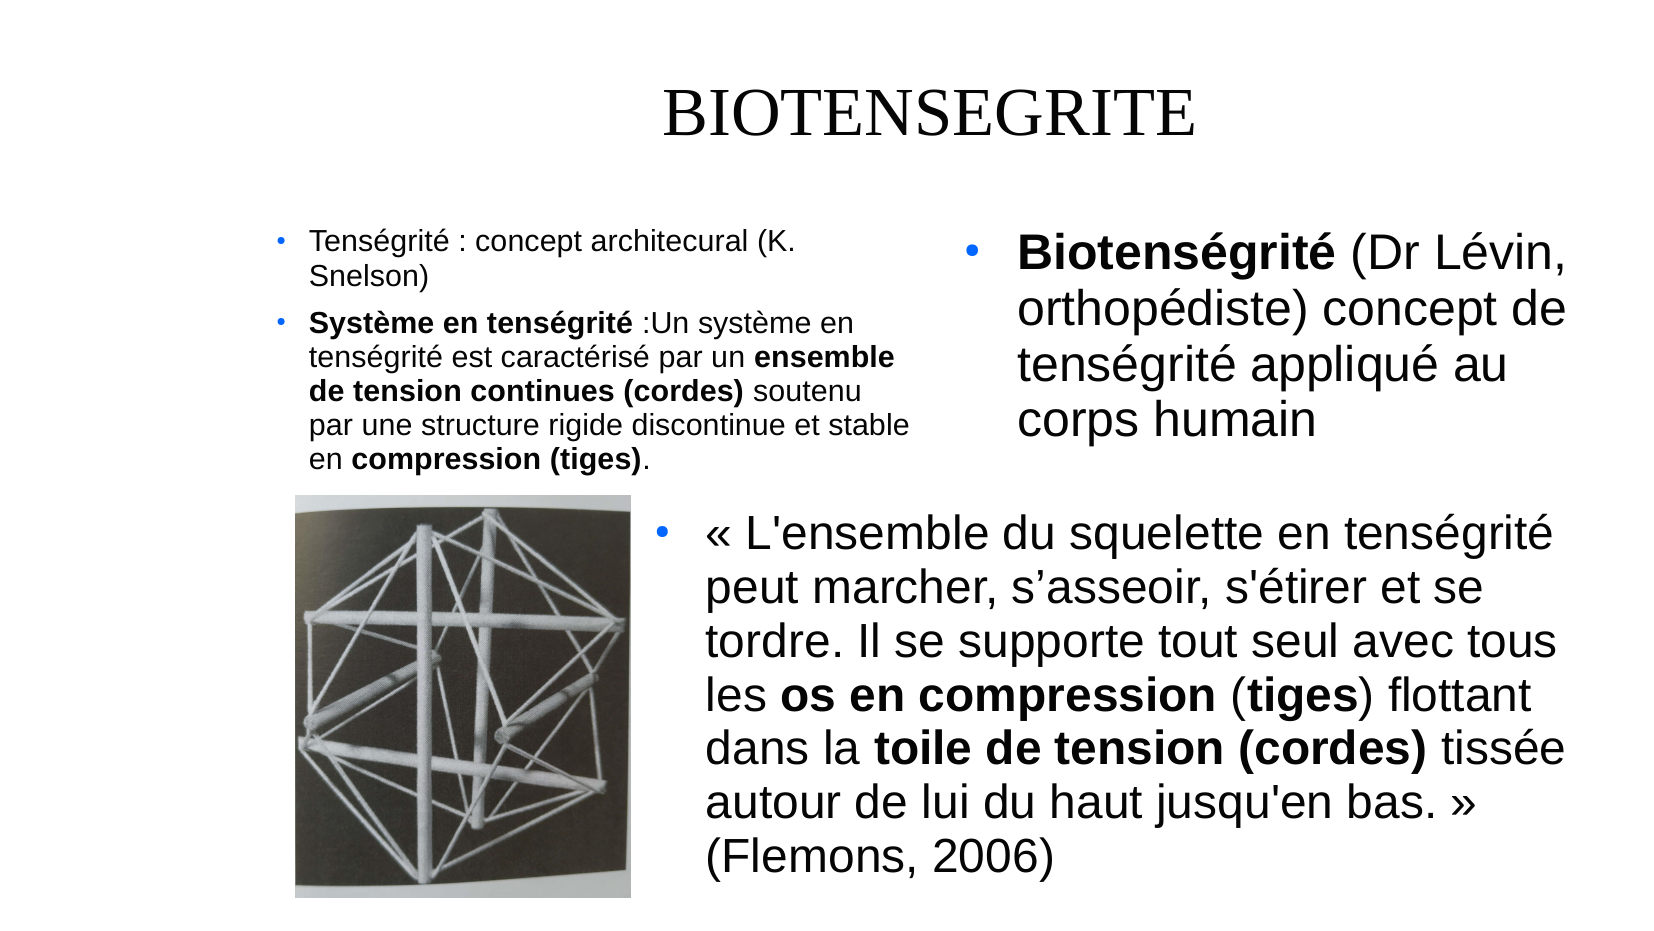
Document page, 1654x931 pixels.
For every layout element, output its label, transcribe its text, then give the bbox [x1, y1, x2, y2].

list Tenségrité : concept architecural (K. Snelson) Système en tenségrité :Un système en tenségrité est caractérisé par un ensemble de tension continues (cordes) soutenu par une structure rigide discontinue et stable en compression (tiges). [265, 224, 915, 482]
list « L'ensemble du squelette en tenségrité peut marcher, s’asseoir, s'étirer et se tordre. Il se supporte tout seul avec tous les os en compression (tiges) flottant dans la toile de tension (cordes) tissée autour de lui du haut jusqu'en bas. » (Flemons, 2006) [637, 506, 1595, 886]
title BIOTENSEGRITE [265, 35, 1595, 189]
list Biotenségrité (Dr Lévin, orthopédiste) concept de tenségrité appliqué au corps humain [946, 224, 1595, 482]
picture [295, 495, 631, 898]
